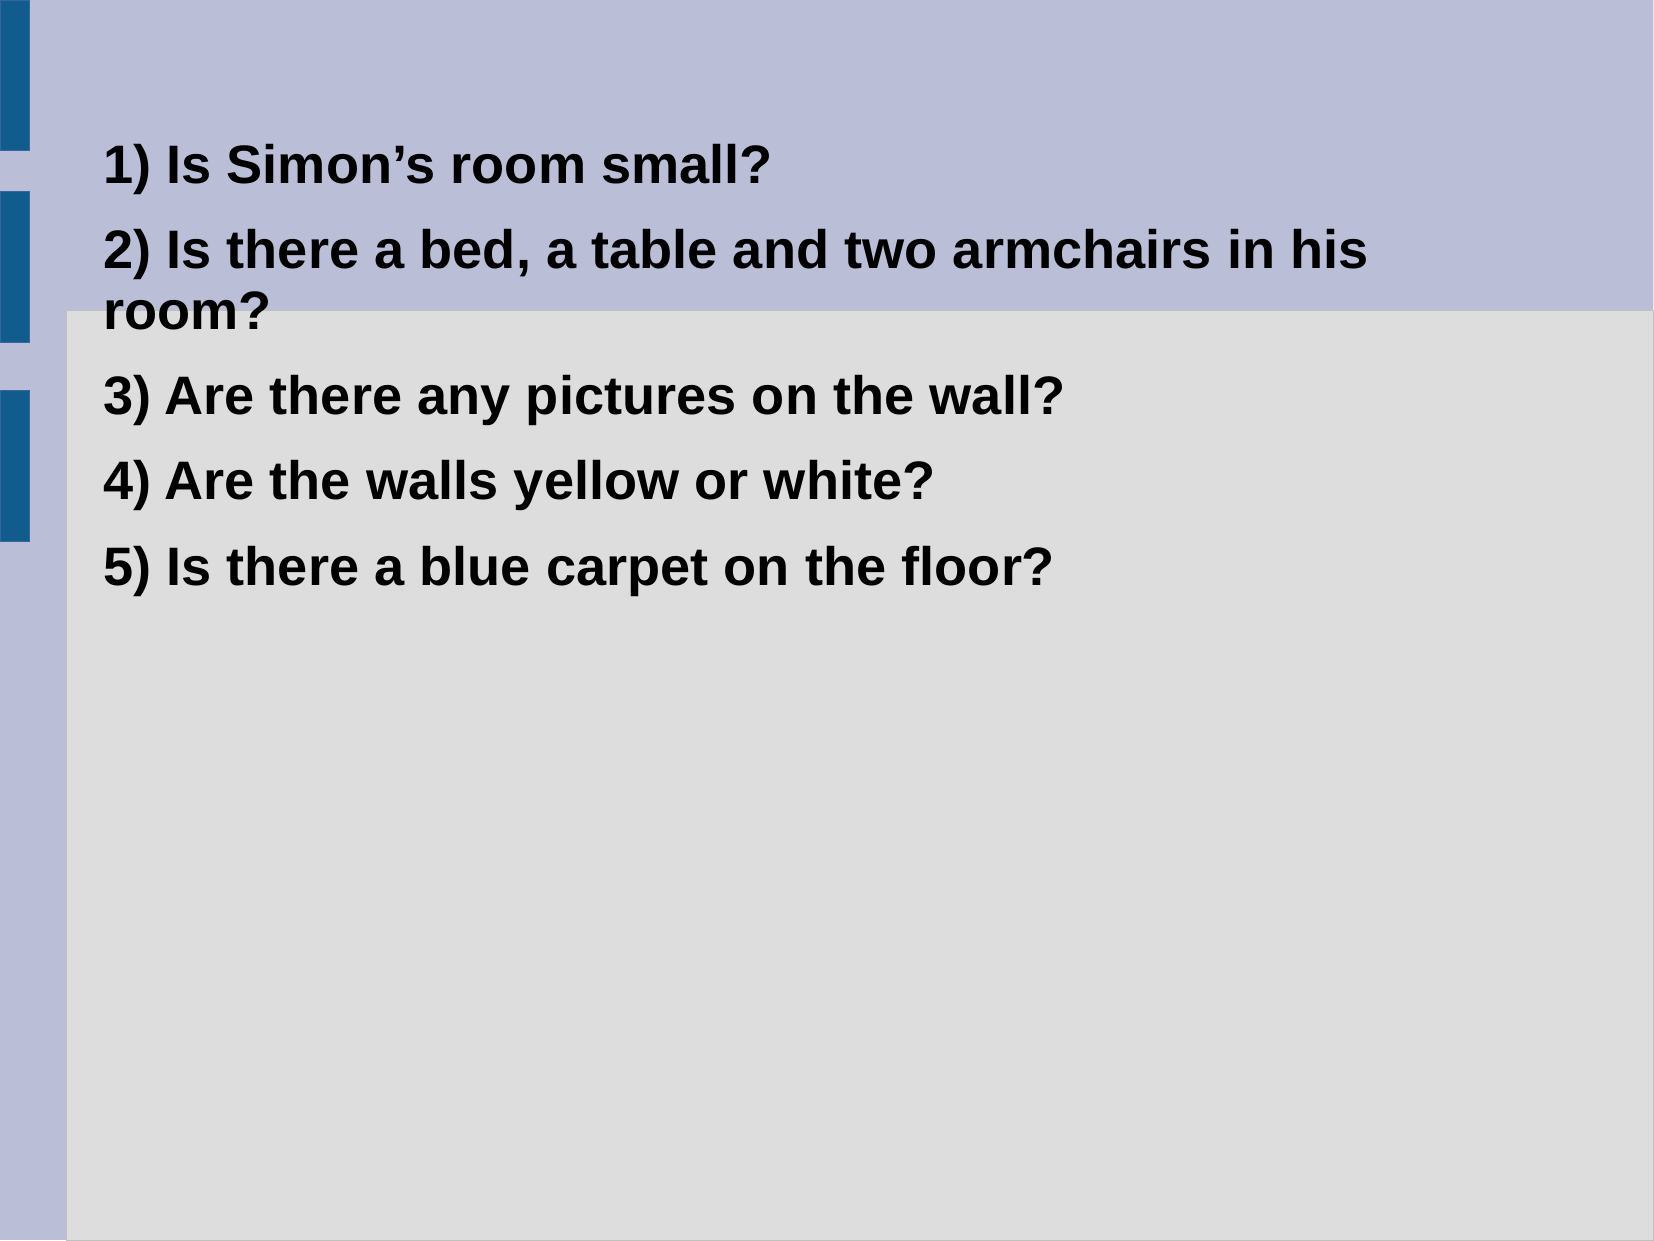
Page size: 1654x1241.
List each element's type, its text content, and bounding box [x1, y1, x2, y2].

text_box 1) Is Simon’s room small? 2) Is there a bed, a table and two armchairs in his room? 3) Are there any pictures on the wall? 4) Are the walls yellow or white? 5) Is there a blue carpet on the floor? [88, 126, 1447, 1004]
